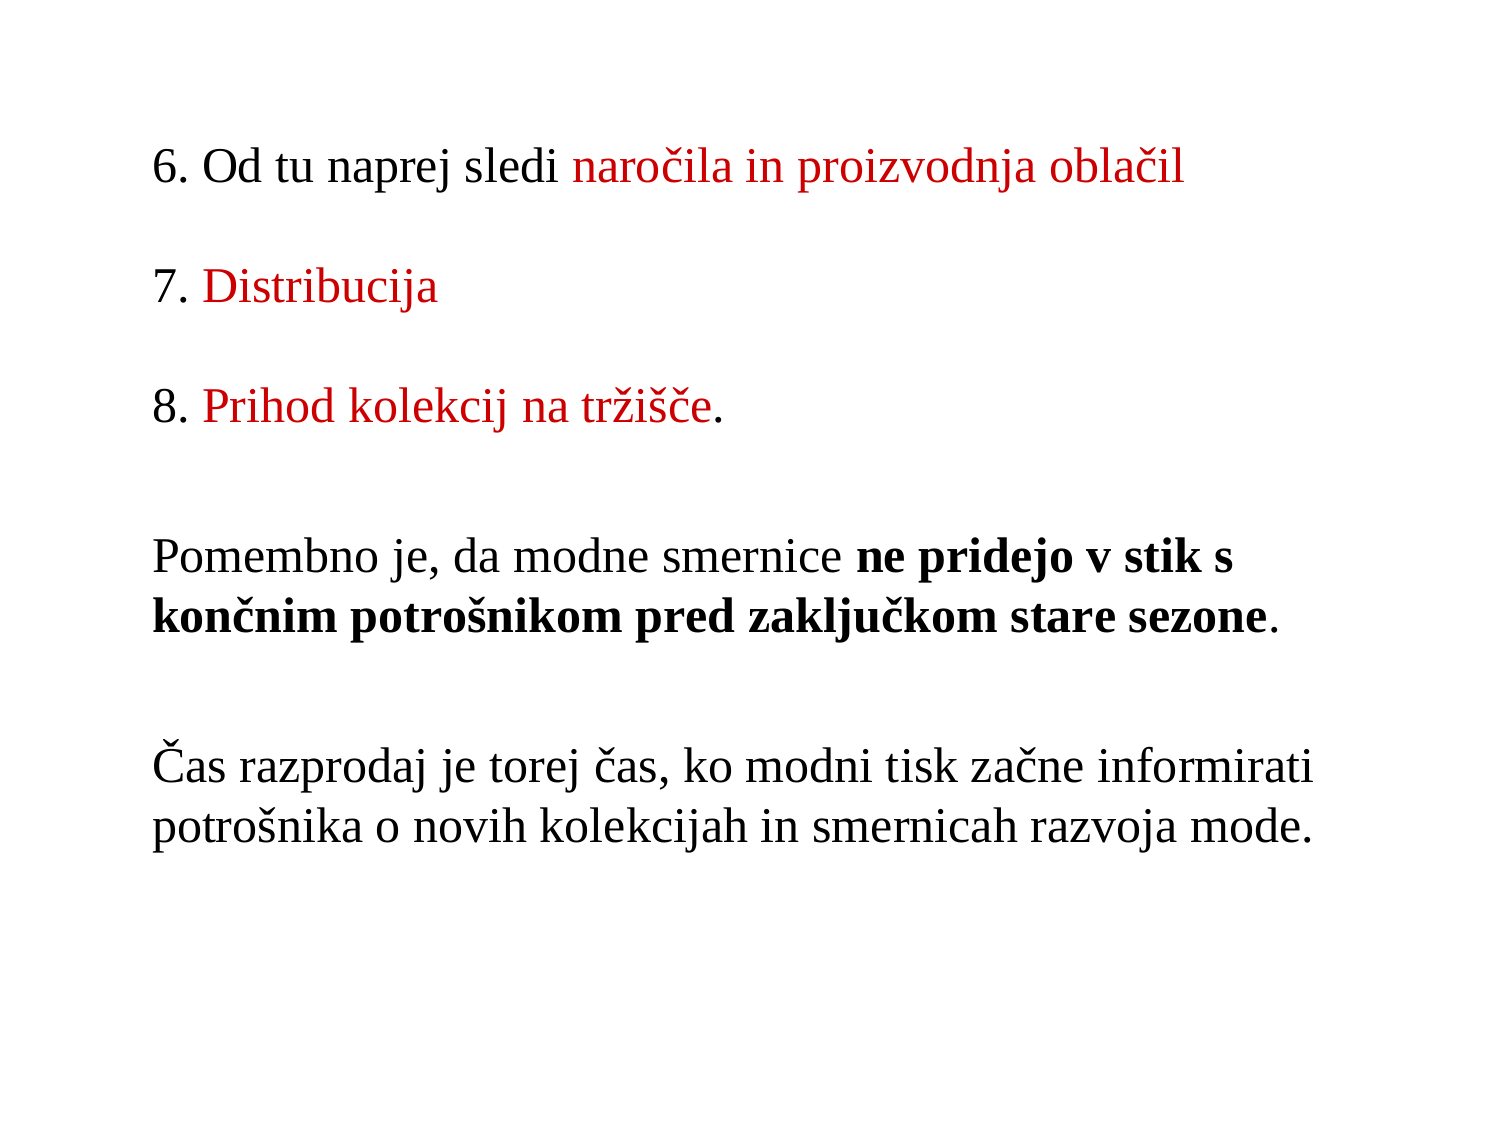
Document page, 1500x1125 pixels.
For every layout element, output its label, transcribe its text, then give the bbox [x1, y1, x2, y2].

text_box 6. Od tu naprej sledi naročila in proizvodnja oblačil 7. Distribucija 8. Prihod kolekcij na tržišče. Pomembno je, da modne smernice ne pridejo v stik s končnim potrošnikom pred zaključkom stare sezone. Čas razprodaj je torej čas, ko modni tisk začne informirati potrošnika o novih kolekcijah in smernicah razvoja mode. [137, 124, 1388, 861]
